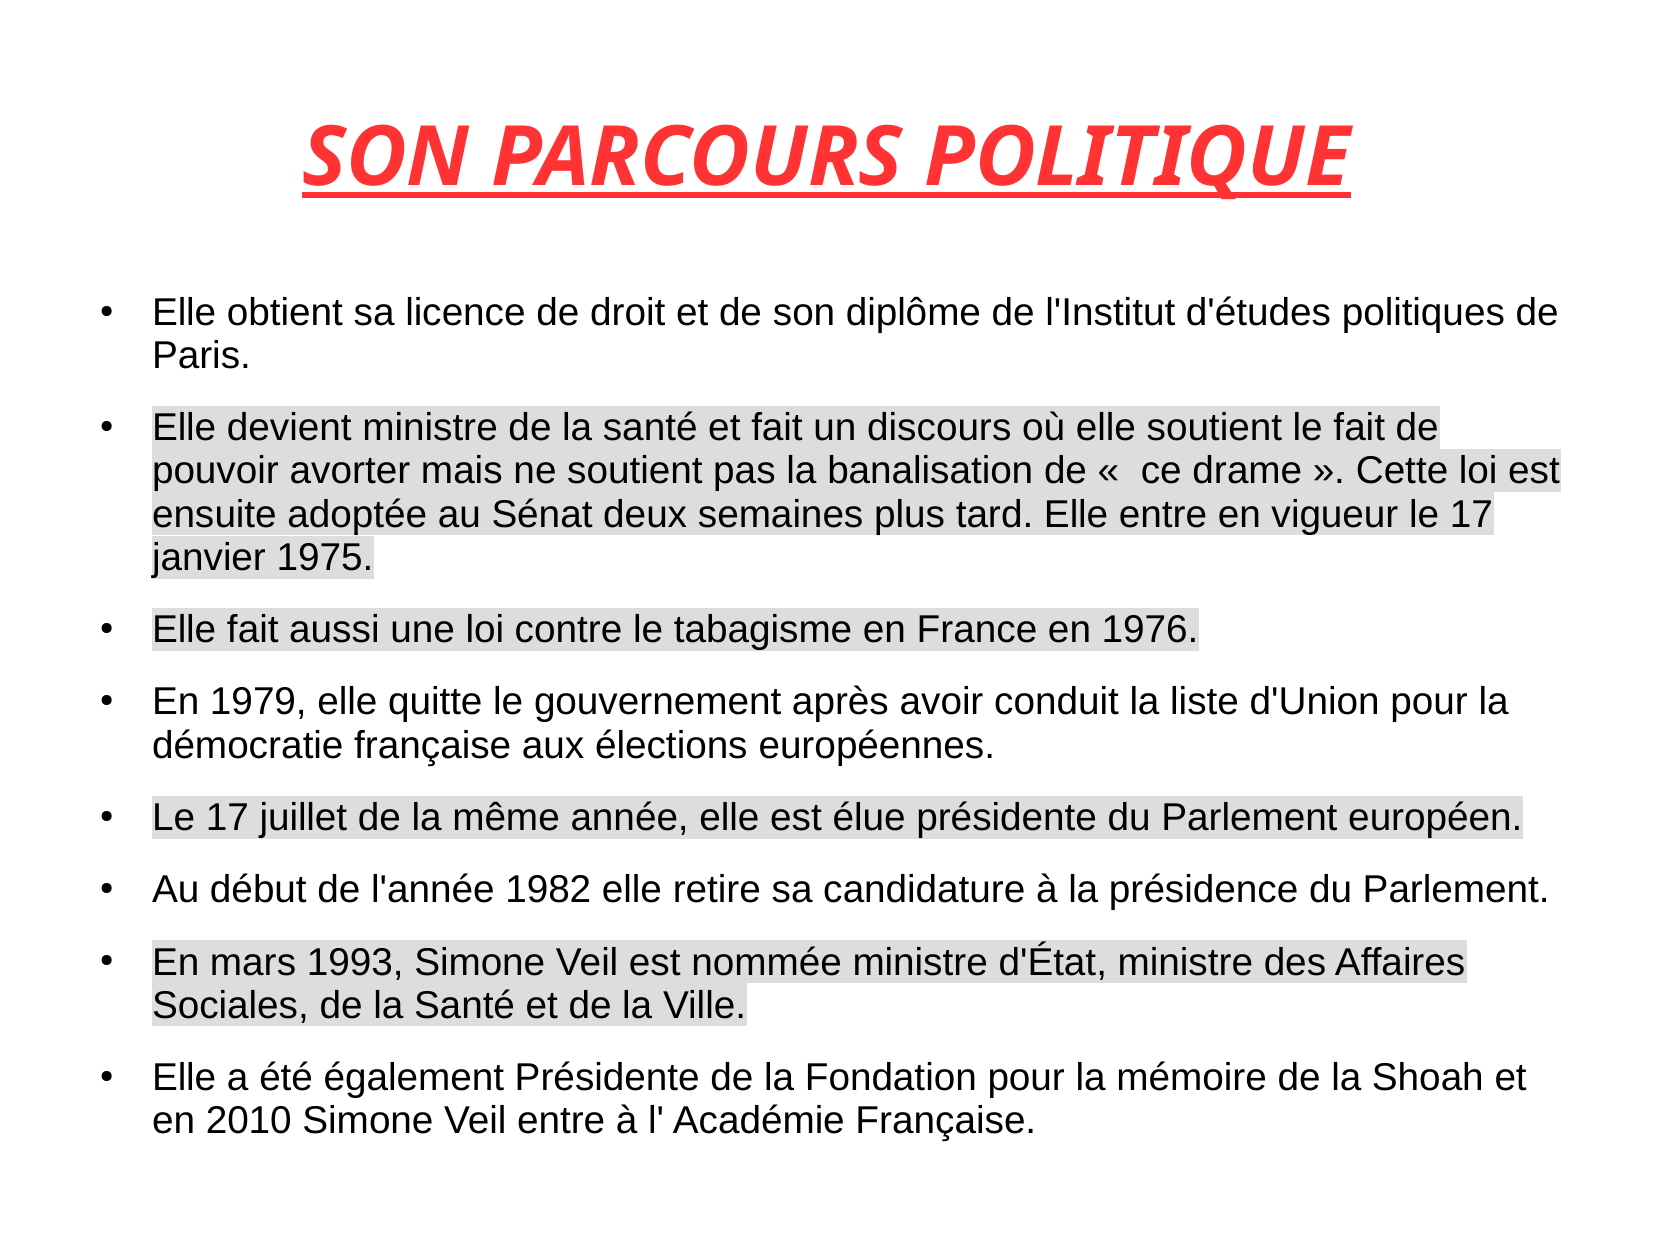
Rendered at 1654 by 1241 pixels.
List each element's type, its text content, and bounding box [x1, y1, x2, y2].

list Elle obtient sa licence de droit et de son diplôme de l'Institut d'études politiques de Paris. Elle devient ministre de la santé et fait un discours où elle soutient le fait de pouvoir avorter mais ne soutient pas la banalisation de « ce drame ». Cette loi est ensuite adoptée au Sénat deux semaines plus tard. Elle entre en vigueur le 17 janvier 1975. Elle fait aussi une loi contre le tabagisme en France en 1976. En 1979, elle quitte le gouvernement après avoir conduit la liste d'Union pour la démocratie française aux élections européennes. Le 17 juillet de la même année, elle est élue présidente du Parlement européen. Au début de l'année 1982 elle retire sa candidature à la présidence du Parlement. En mars 1993, Simone Veil est nommée ministre d'État, ministre des Affaires Sociales, de la Santé et de la Ville. Elle a été également Présidente de la Fondation pour la mémoire de la Shoah et en 2010 Simone Veil entre à l' Académie Française. [82, 290, 1571, 1158]
title SON PARCOURS POLITIQUE [82, 49, 1571, 257]
